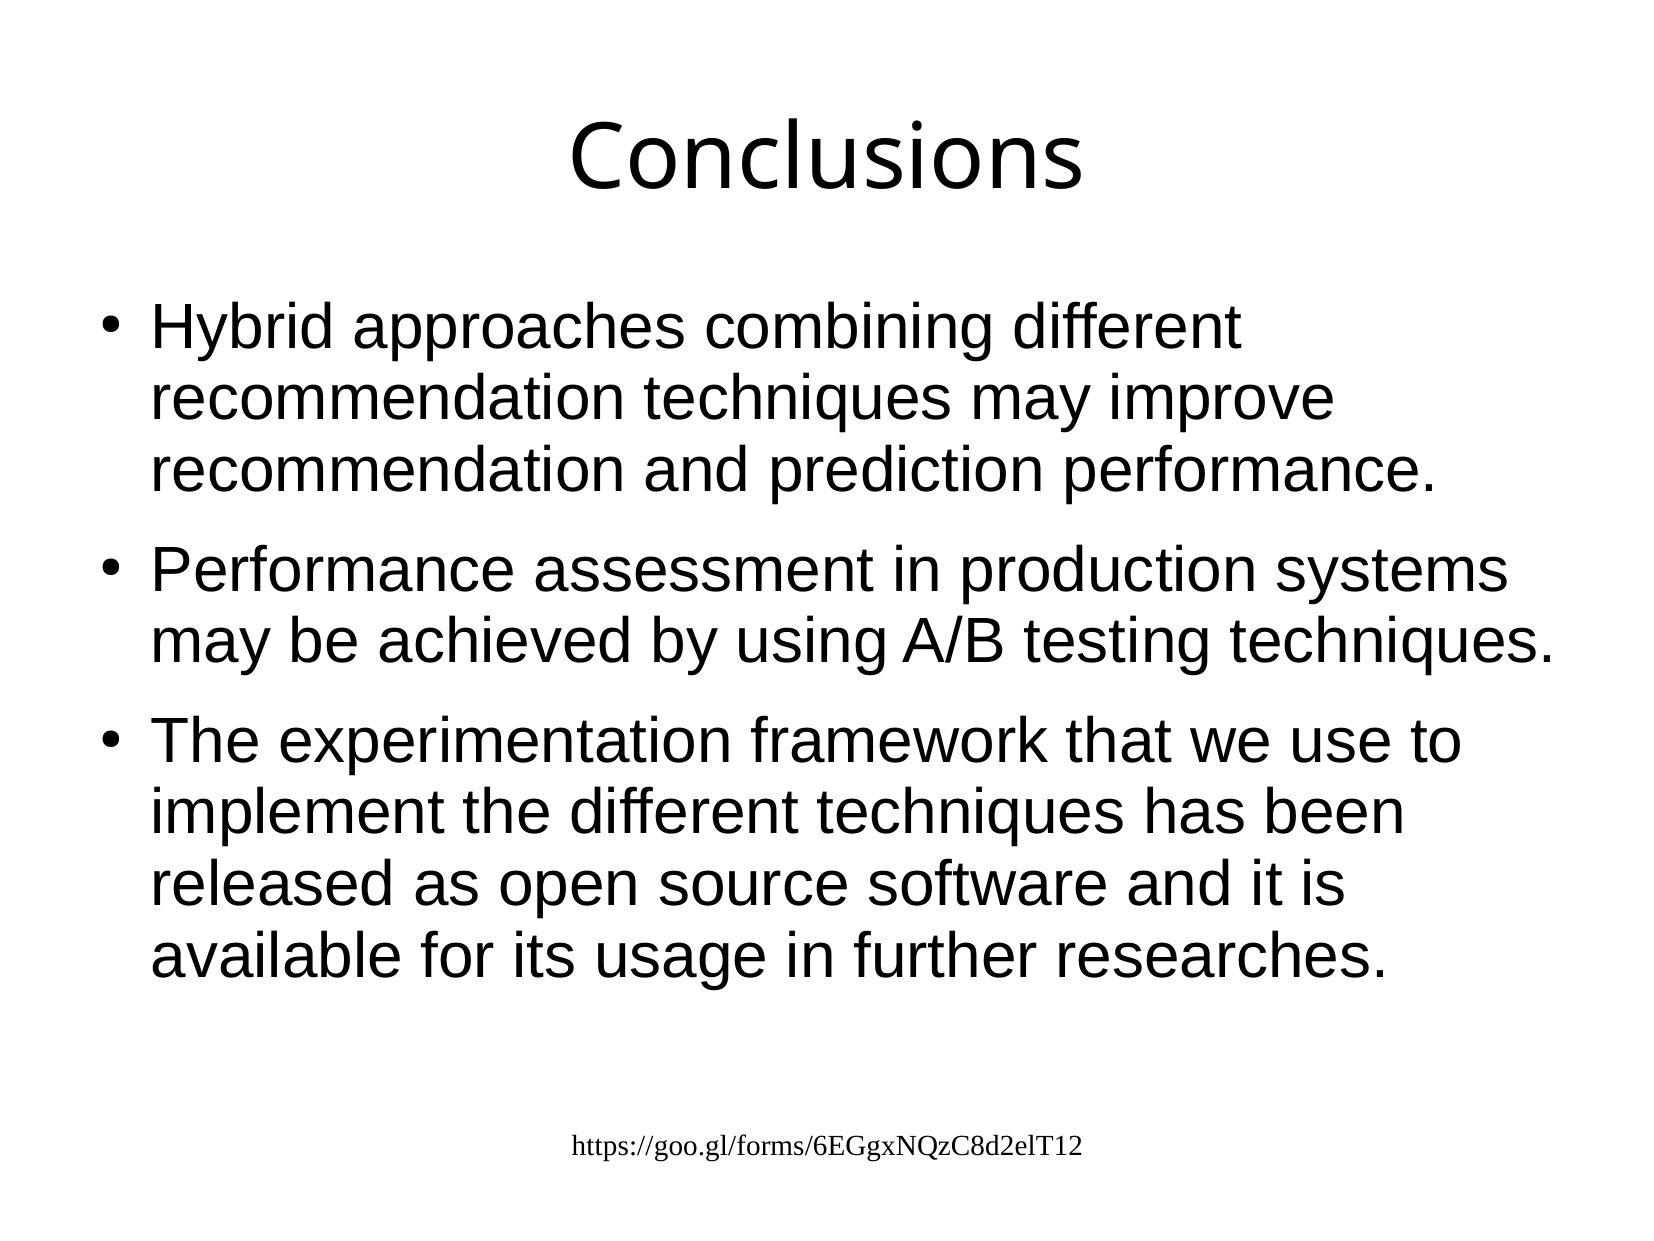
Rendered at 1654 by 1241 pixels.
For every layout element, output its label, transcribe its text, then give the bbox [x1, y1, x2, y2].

list Hybrid approaches combining different recommendation techniques may improve recommendation and prediction performance. Performance assessment in production systems may be achieved by using A/B testing techniques. The experimentation framework that we use to implement the different techniques has been released as open source software and it is available for its usage in further researches. [82, 290, 1571, 1010]
title Conclusions [82, 49, 1571, 257]
